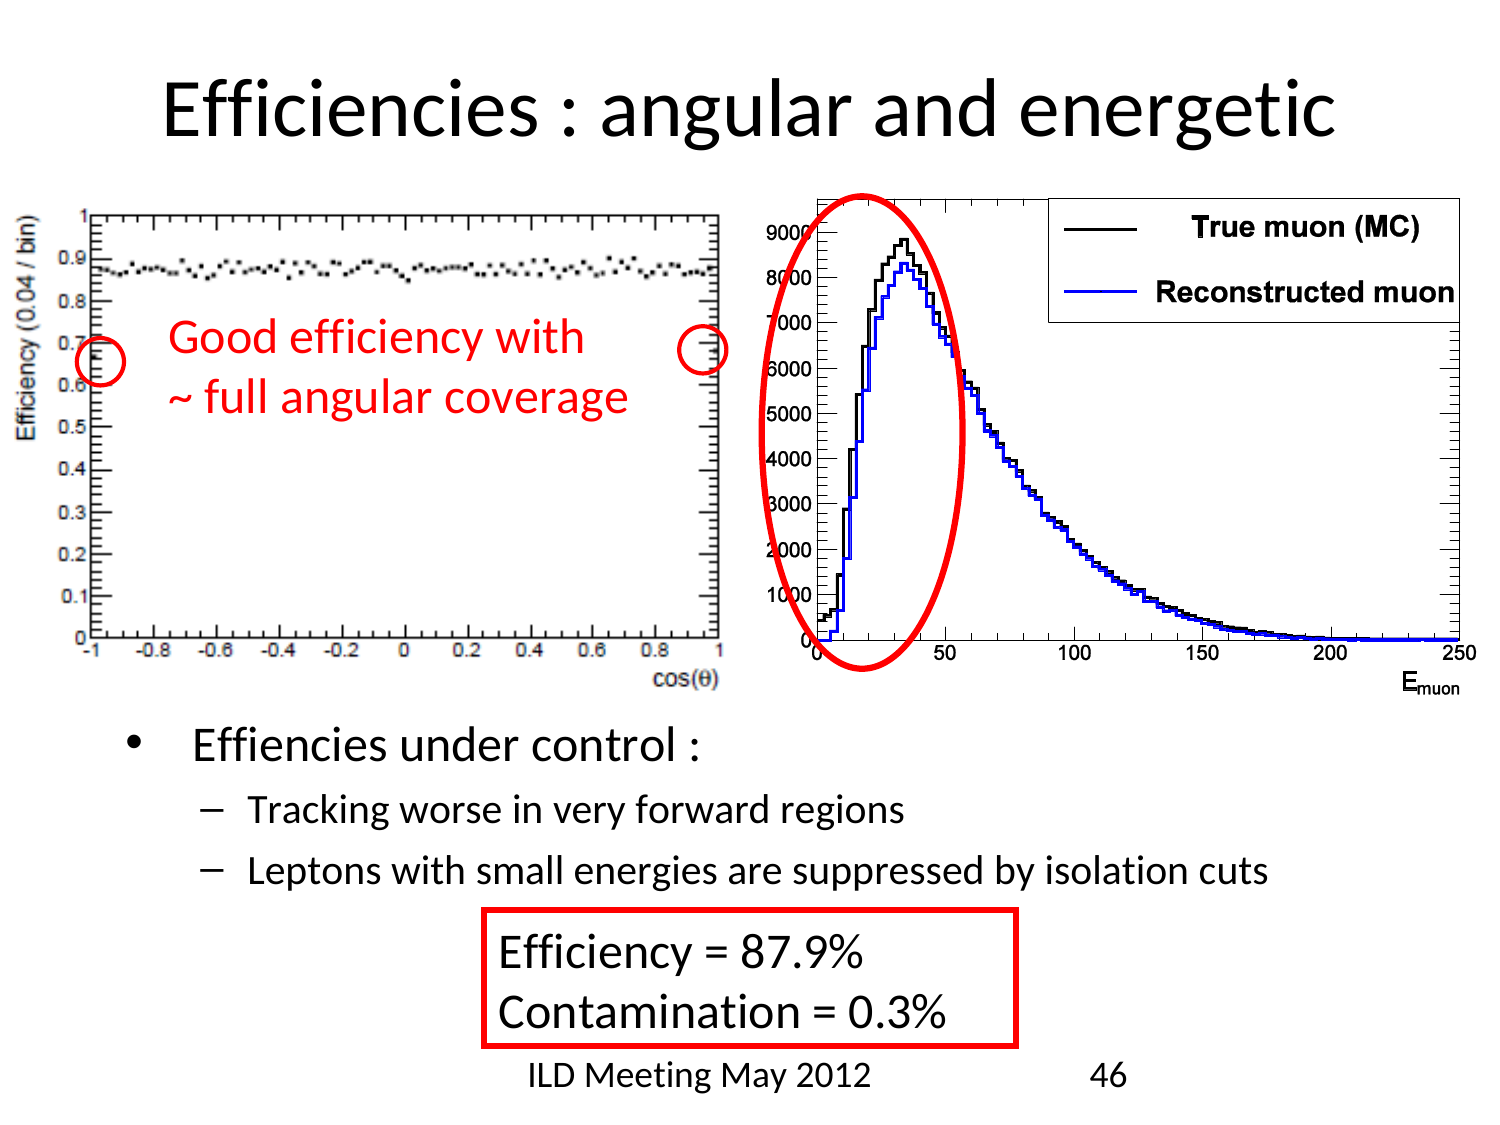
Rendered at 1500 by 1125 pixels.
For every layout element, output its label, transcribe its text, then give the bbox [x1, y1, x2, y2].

text_box Good efficiency with ~ full angular coverage [153, 296, 715, 432]
text_box Efficiency = 87.9% Contamination = 0.3% [484, 910, 1016, 1046]
list Effiencies under control : Tracking worse in very forward regions Leptons with small energies are suppressed by isolation cuts [110, 704, 1471, 941]
title Efficiencies : angular and energetic [75, 8, 1426, 197]
picture [5, 208, 738, 693]
picture [757, 172, 1500, 717]
picture [765, 200, 959, 665]
